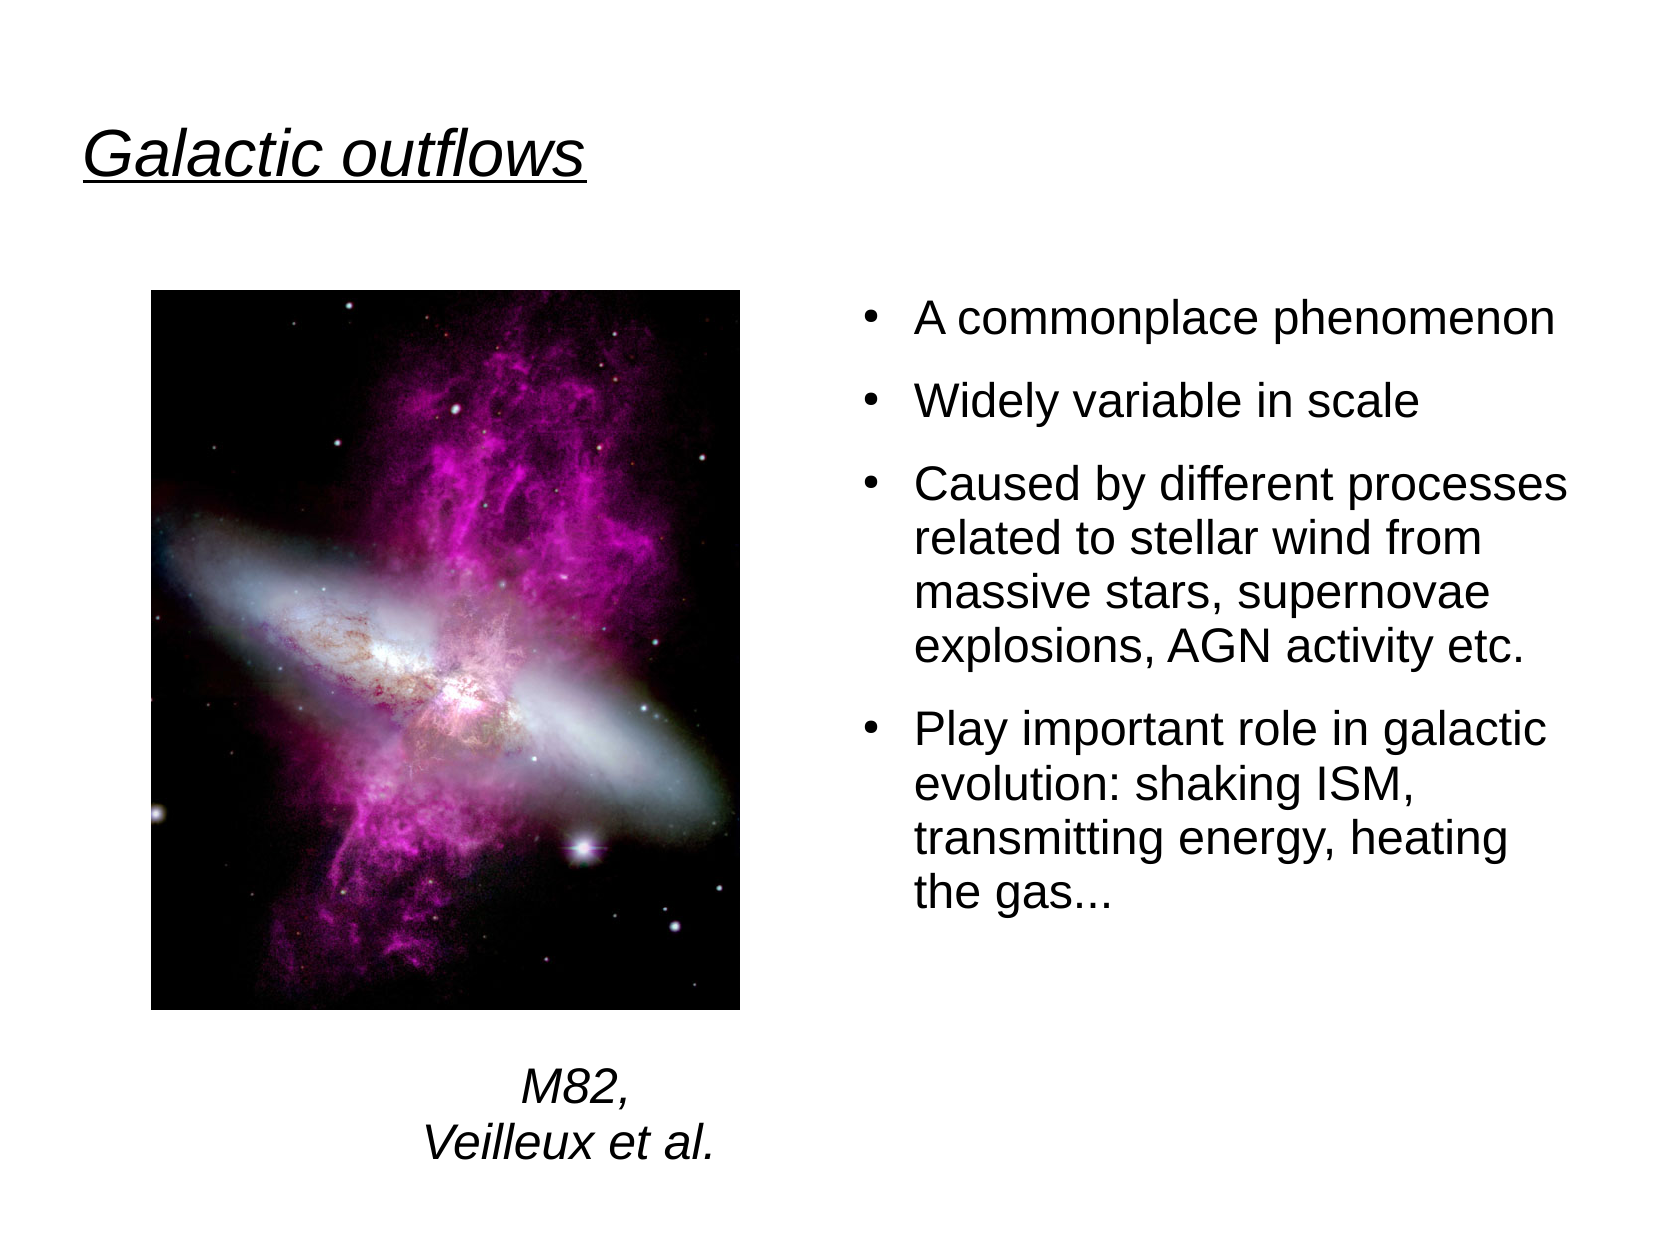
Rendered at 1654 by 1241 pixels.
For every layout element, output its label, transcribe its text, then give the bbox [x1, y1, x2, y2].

text_box M82, Veilleux et al. [401, 1051, 737, 1234]
list A commonplace phenomenon Widely variable in scale Caused by different processes related to stellar wind from massive stars, supernovae explosions, AGN activity etc. Play important role in galactic evolution: shaking ISM, transmitting energy, heating the gas... [845, 290, 1572, 1010]
title Galactic outflows [82, 49, 1571, 257]
picture [151, 290, 740, 1010]
